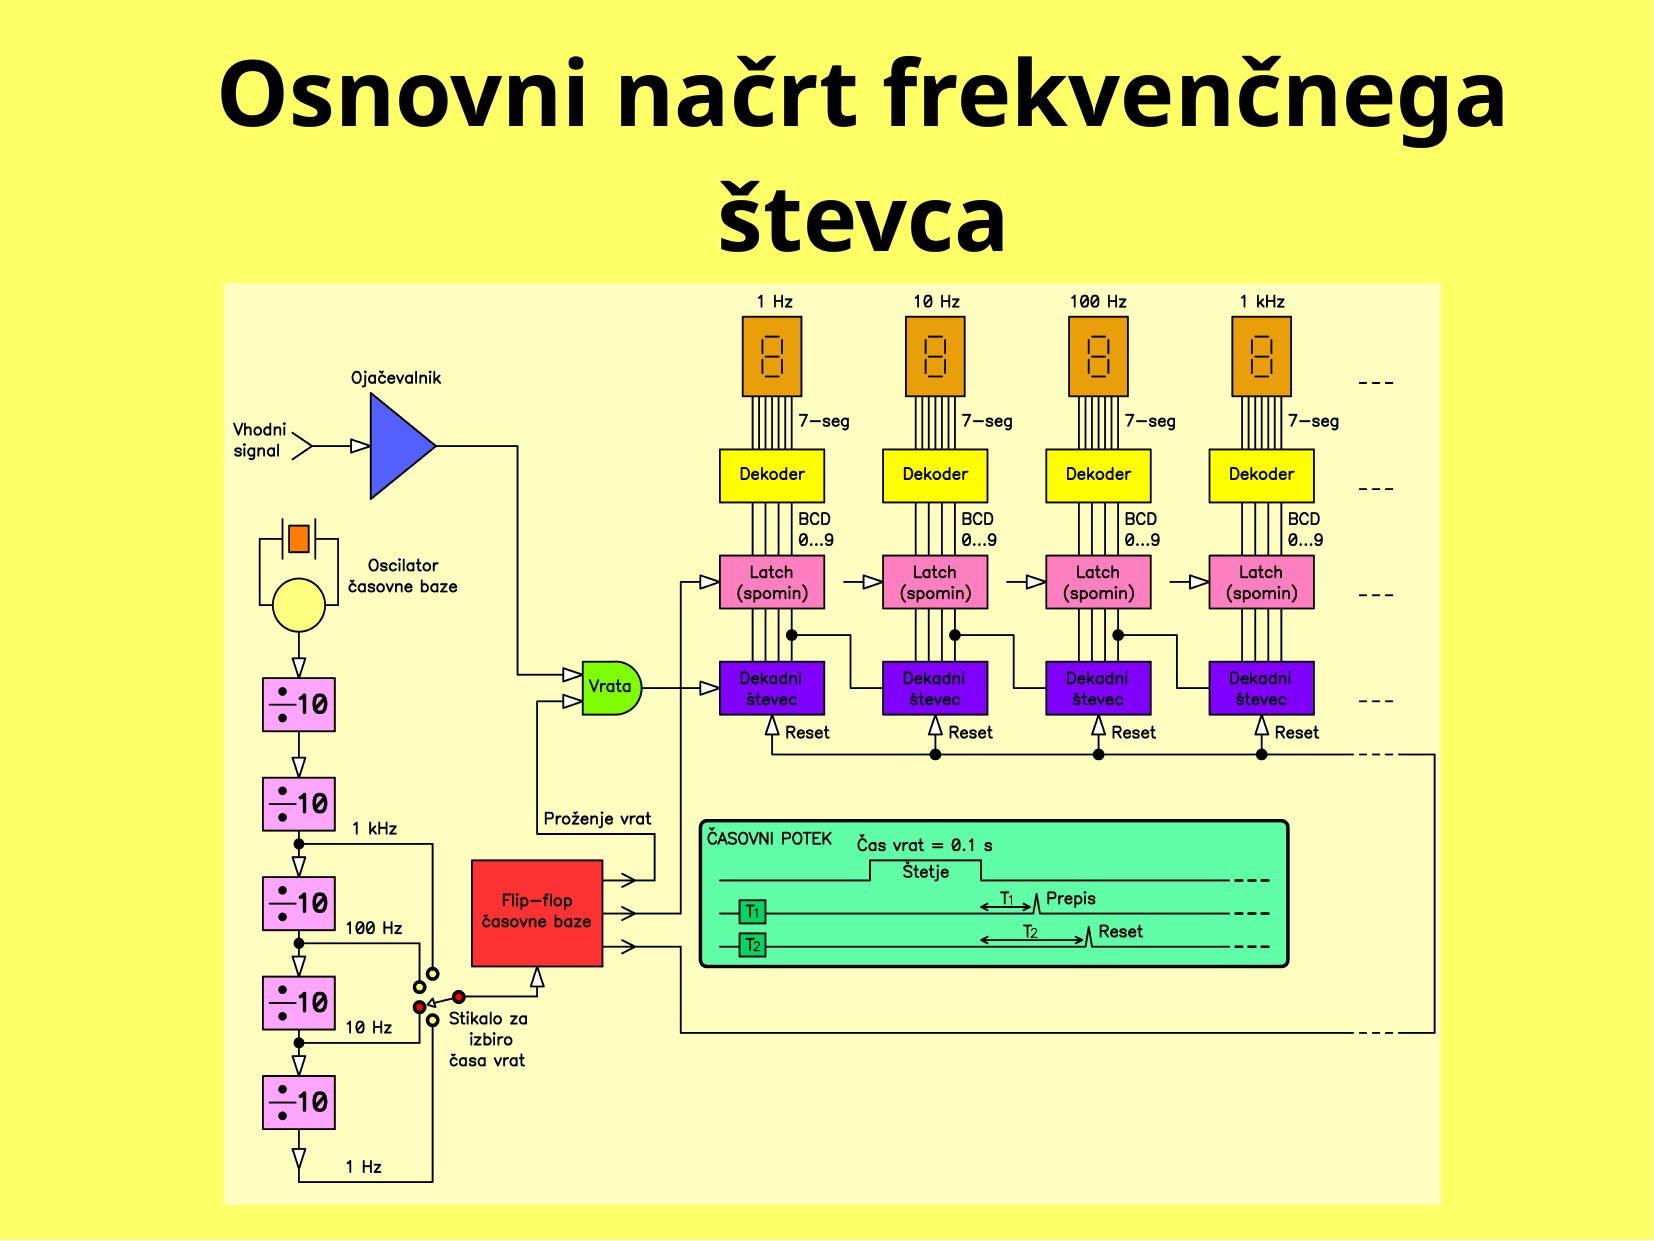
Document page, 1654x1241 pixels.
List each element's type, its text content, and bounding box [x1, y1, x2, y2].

title Osnovni načrt frekvenčnega števca [82, 41, 1571, 265]
picture [224, 283, 1441, 1205]
